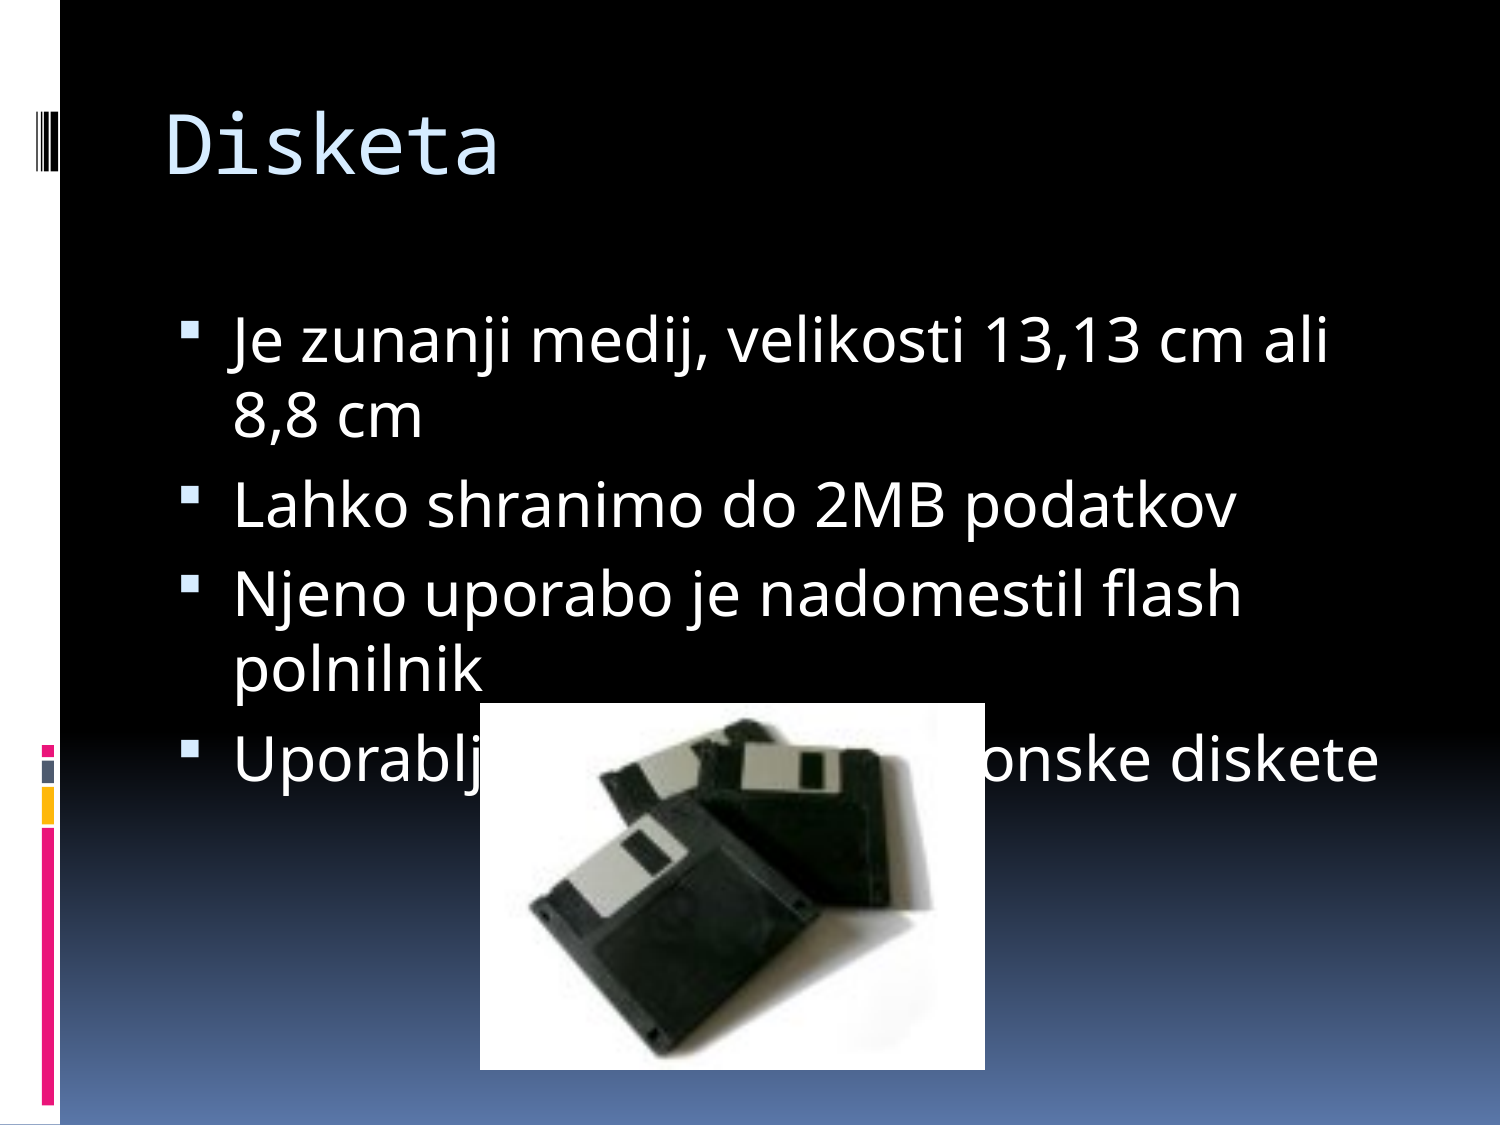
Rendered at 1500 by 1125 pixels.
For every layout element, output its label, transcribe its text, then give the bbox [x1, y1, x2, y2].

title Disketa [150, 84, 1425, 235]
picture [480, 703, 985, 1070]
list Je zunanji medij, velikosti 13,13 cm ali 8,8 cm Lahko shranimo do 2MB podatkov Njeno uporabo je nadomestil flash polnilnik Uporablja samo še za zagonske diskete [150, 292, 1425, 1043]
